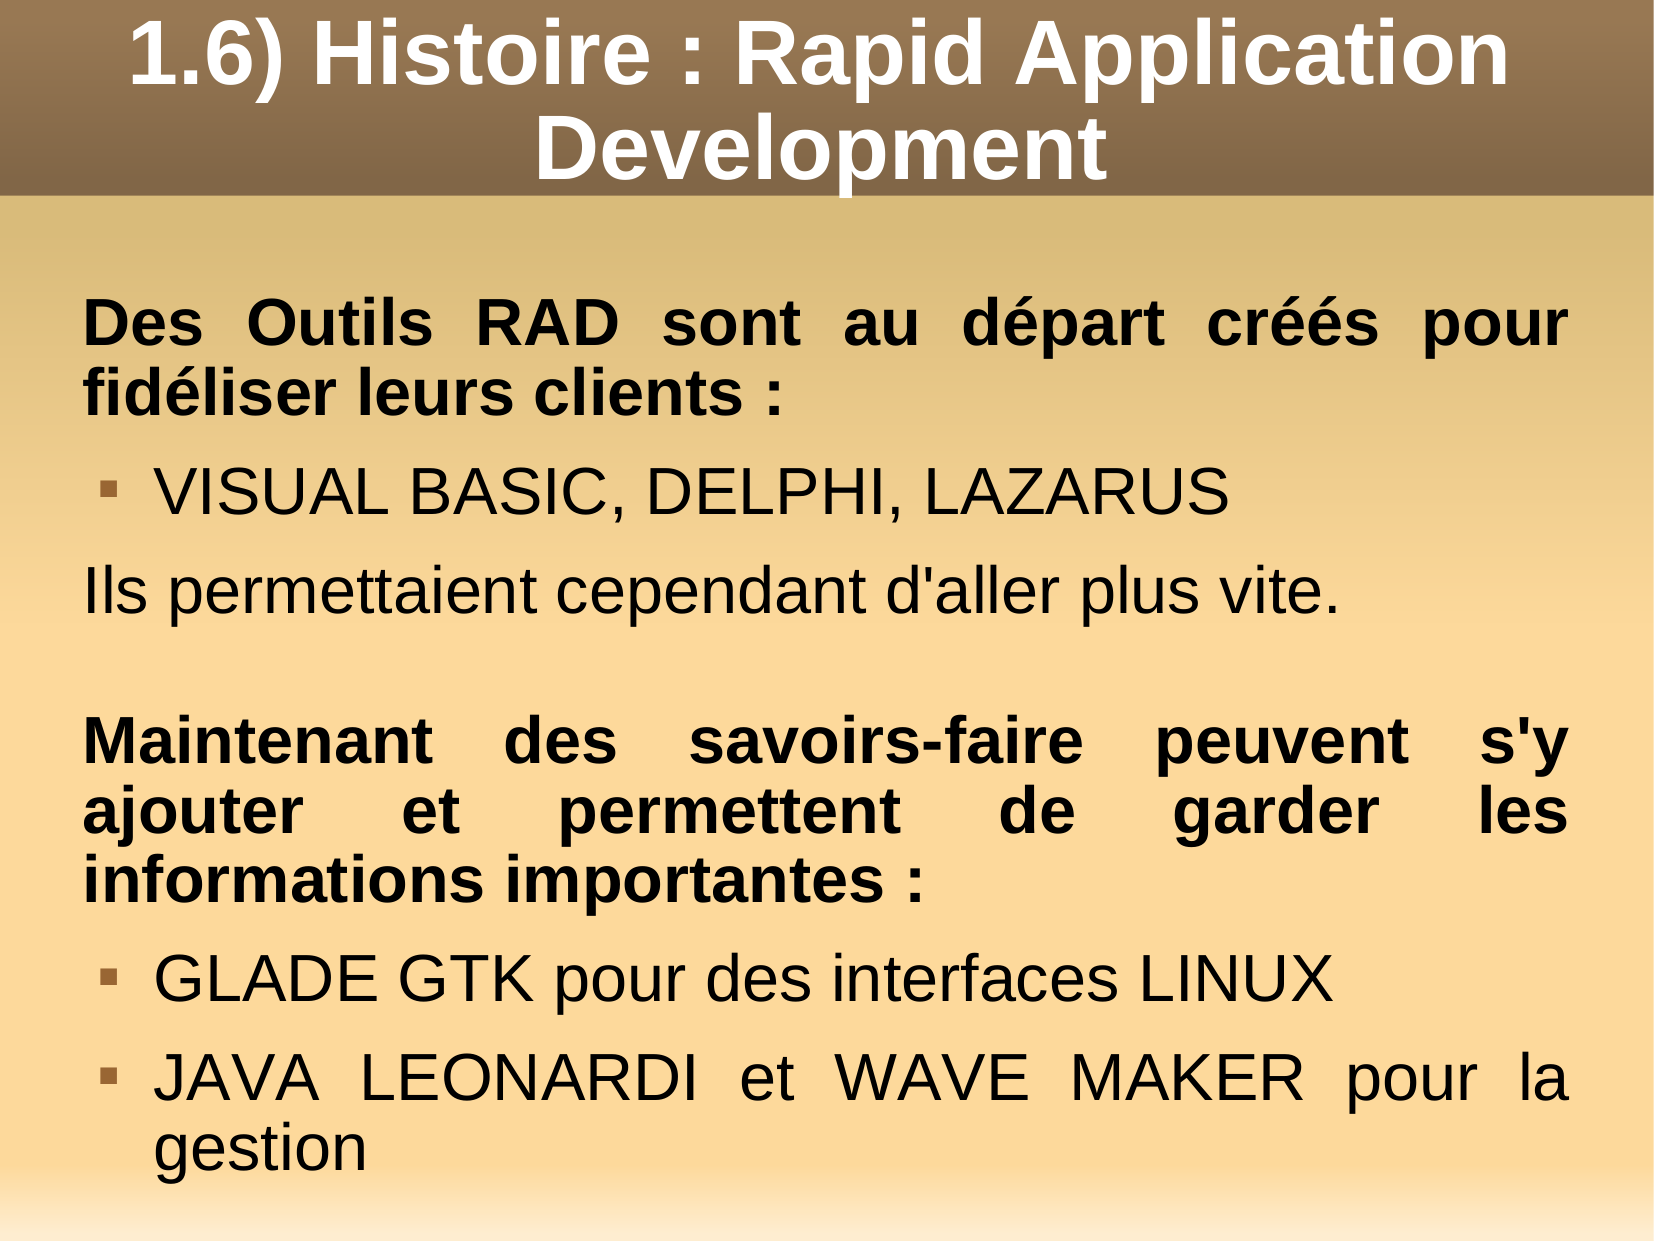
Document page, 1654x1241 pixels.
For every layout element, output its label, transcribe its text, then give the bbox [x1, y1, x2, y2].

title 1.6) Histoire : Rapid Application Development [76, 4, 1565, 203]
picture [0, 0, 1654, 1241]
list Des Outils RAD sont au départ créés pour fidéliser leurs clients : VISUAL BASIC, DELPHI, LAZARUS Ils permettaient cependant d'aller plus vite. Maintenant des savoirs-faire peuvent s'y ajouter et permettent de garder les informations importantes : GLADE GTK pour des interfaces LINUX JAVA LEONARDI et WAVE MAKER pour la gestion [82, 290, 1571, 1190]
